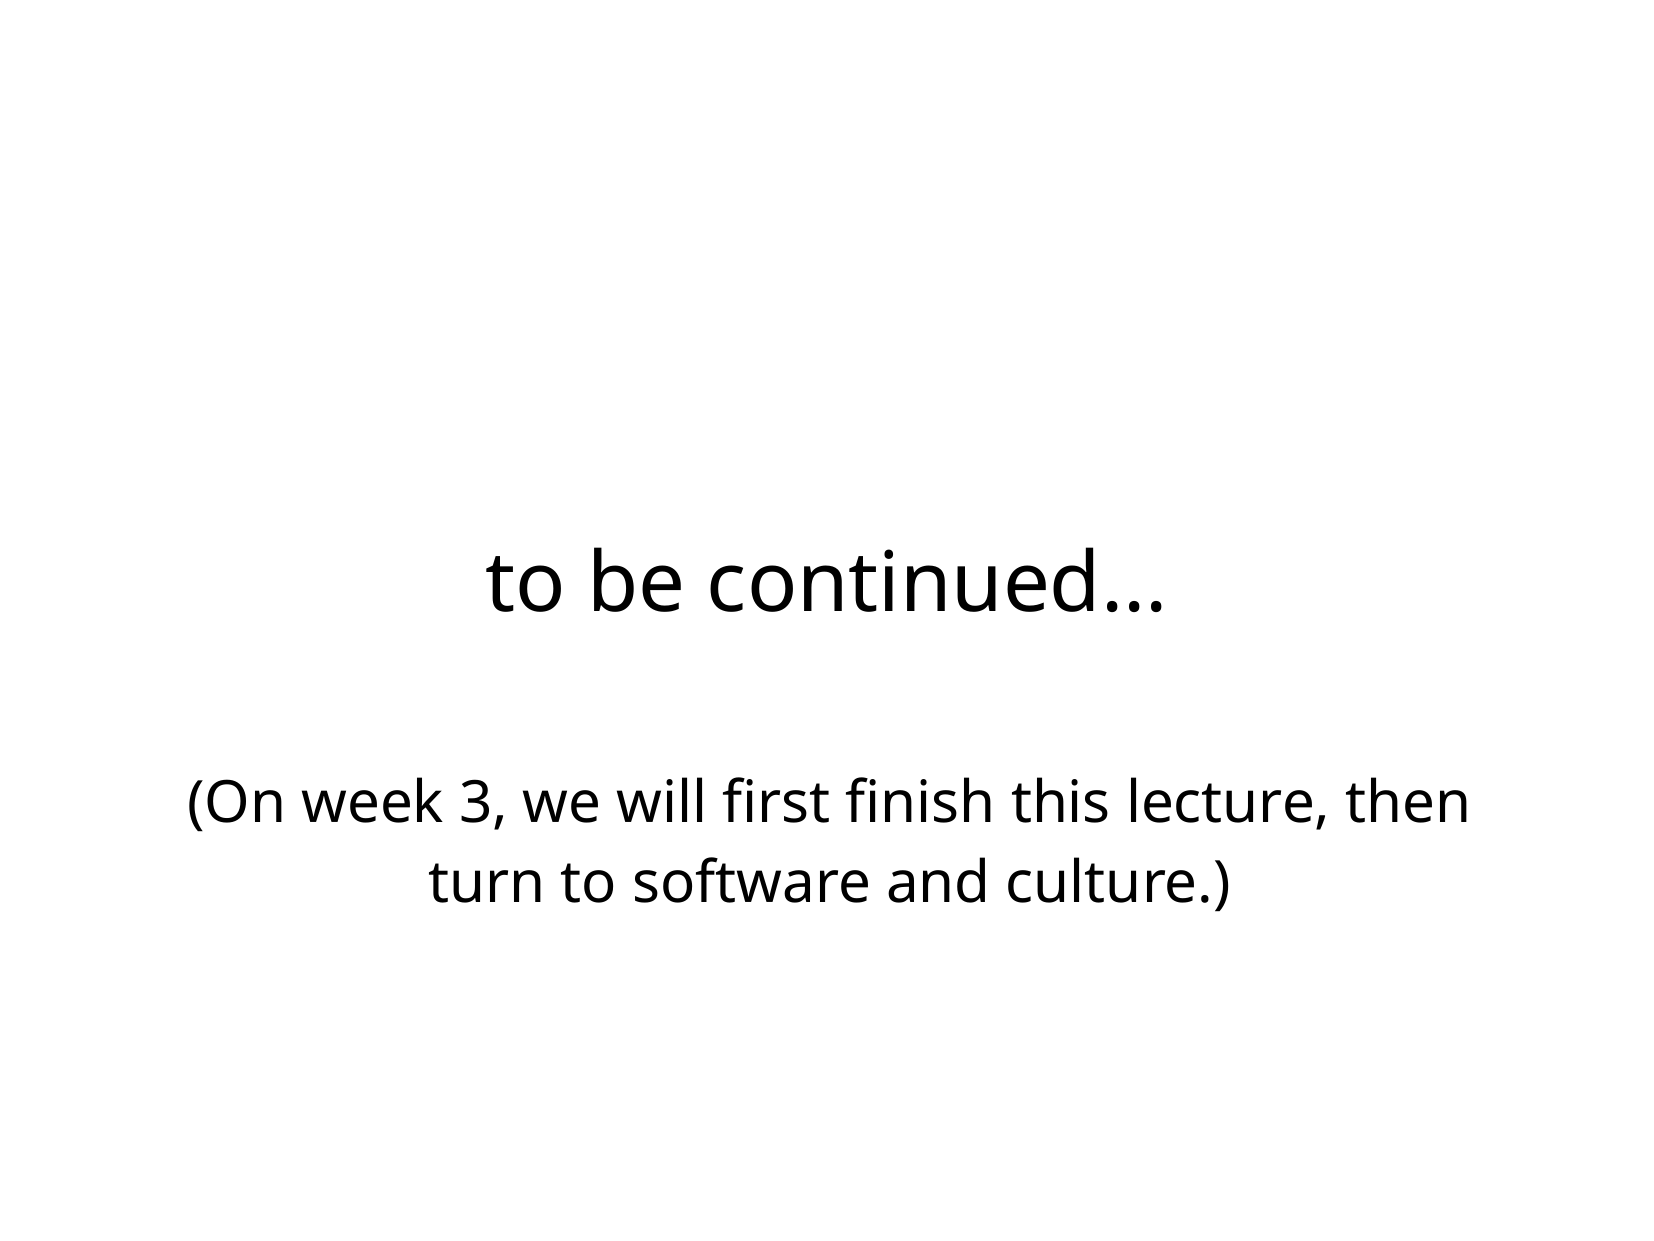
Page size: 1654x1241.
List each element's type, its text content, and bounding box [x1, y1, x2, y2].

subtitle to be continued... [82, 56, 1571, 1102]
text_box (On week 3, we will first finish this lecture, then turn to software and culture.) [156, 753, 1504, 910]
